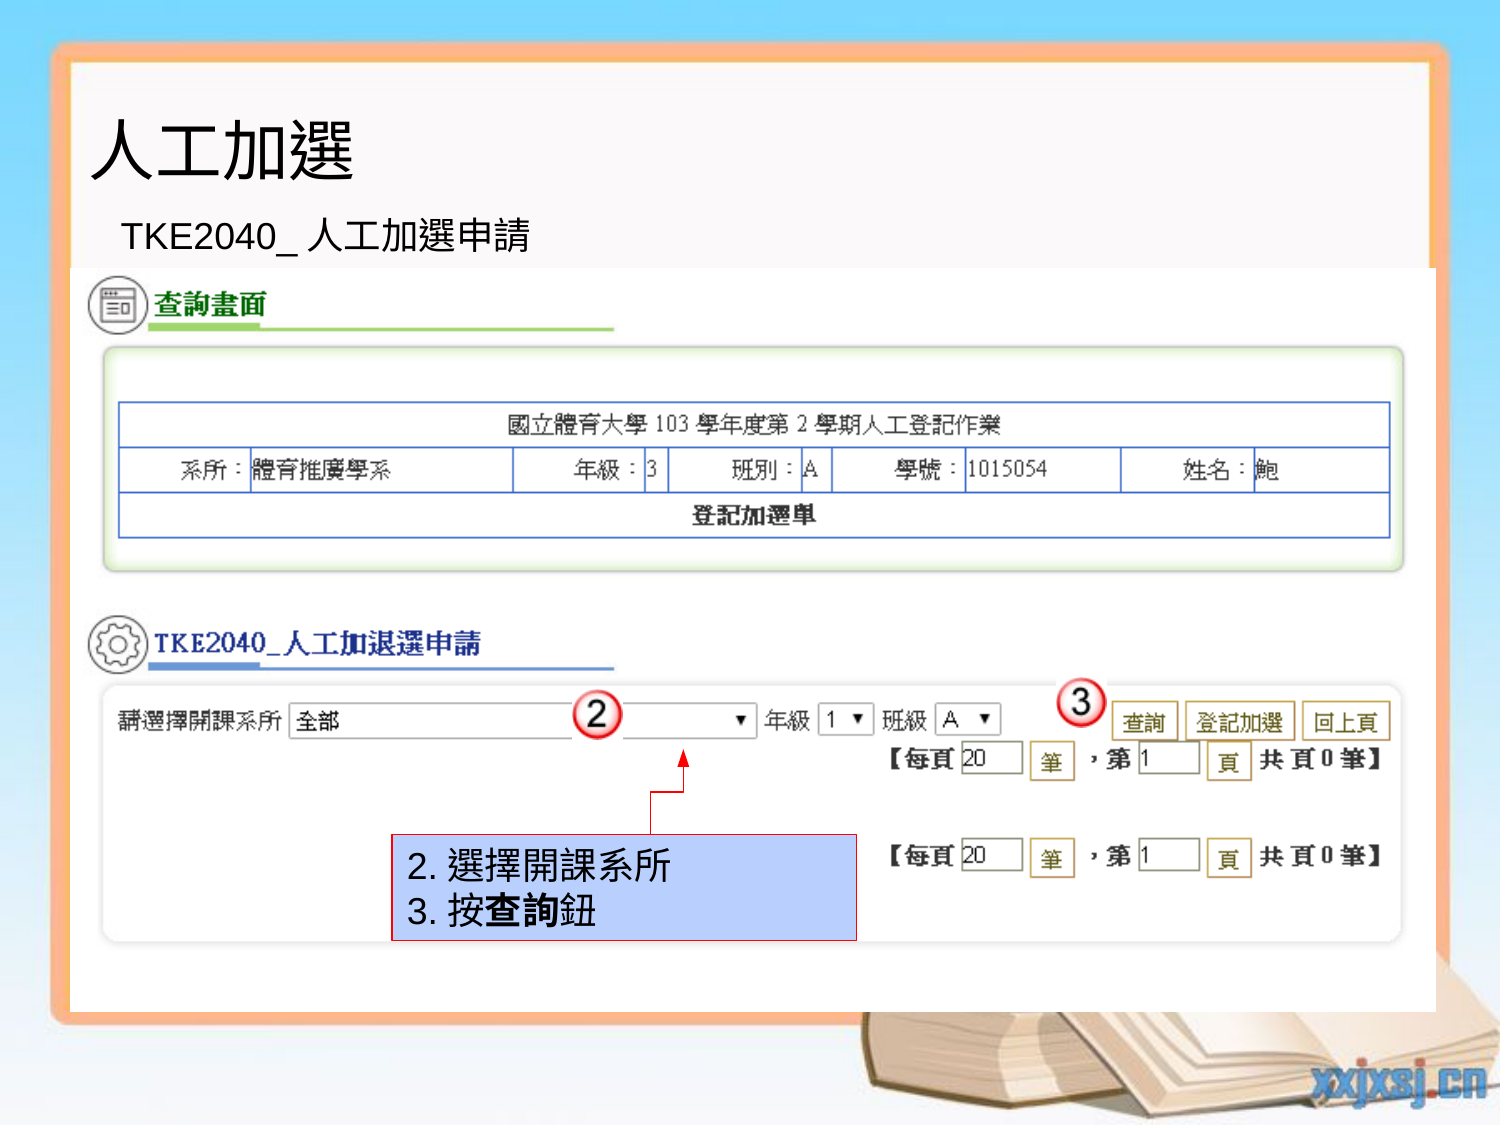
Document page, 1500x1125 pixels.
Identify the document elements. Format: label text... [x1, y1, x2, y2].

text_box 2.選擇開課系所 3.按查詢鈕 [391, 834, 857, 941]
text_box TKE2040_人工加選申請 [105, 204, 542, 266]
text_box 人工加選 [73, 76, 1424, 222]
picture [0, 0, 1500, 1125]
